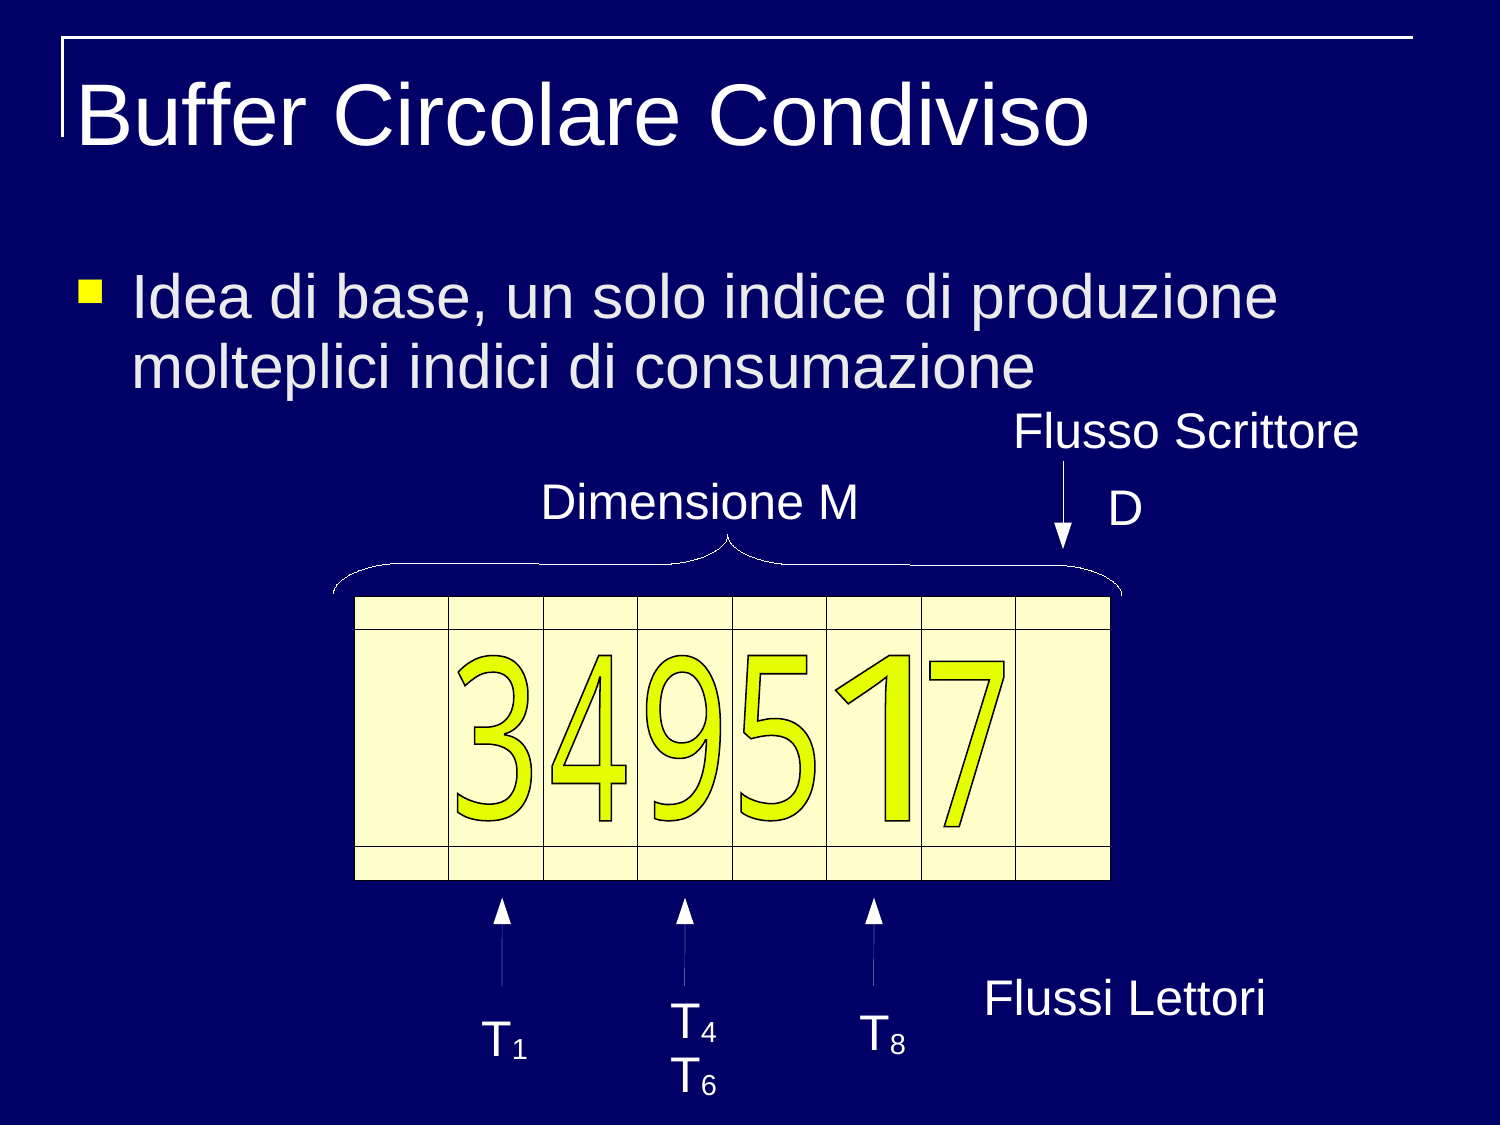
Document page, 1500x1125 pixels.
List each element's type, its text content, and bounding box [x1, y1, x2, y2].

text_box [922, 596, 1015, 880]
text_box 3 [457, 655, 532, 821]
title Buffer Circolare Condiviso [75, 52, 1426, 178]
text_box Flusso Scrittore [998, 396, 1375, 467]
text_box 4 [552, 655, 626, 821]
text_box [354, 596, 448, 880]
text_box 7 [930, 661, 1004, 827]
text_box [638, 596, 732, 880]
text_box 5 [741, 655, 815, 821]
list Idea di base, un solo indice di produzione molteplici indici di consumazione [75, 262, 1426, 1006]
text_box 1 [835, 655, 910, 821]
text_box T1 [466, 1003, 556, 1093]
text_box D [1092, 472, 1152, 562]
text_box T4 [655, 986, 745, 1039]
text_box [827, 596, 921, 880]
text_box Flussi Lettori [968, 962, 1282, 1034]
text_box [1016, 596, 1111, 880]
text_box [544, 596, 637, 880]
text_box [449, 596, 543, 880]
text_box 9 [646, 655, 721, 821]
text_box T6 [655, 1039, 745, 1125]
text_box T8 [844, 998, 934, 1087]
text_box [733, 596, 826, 880]
text_box Dimensione M [525, 466, 875, 538]
